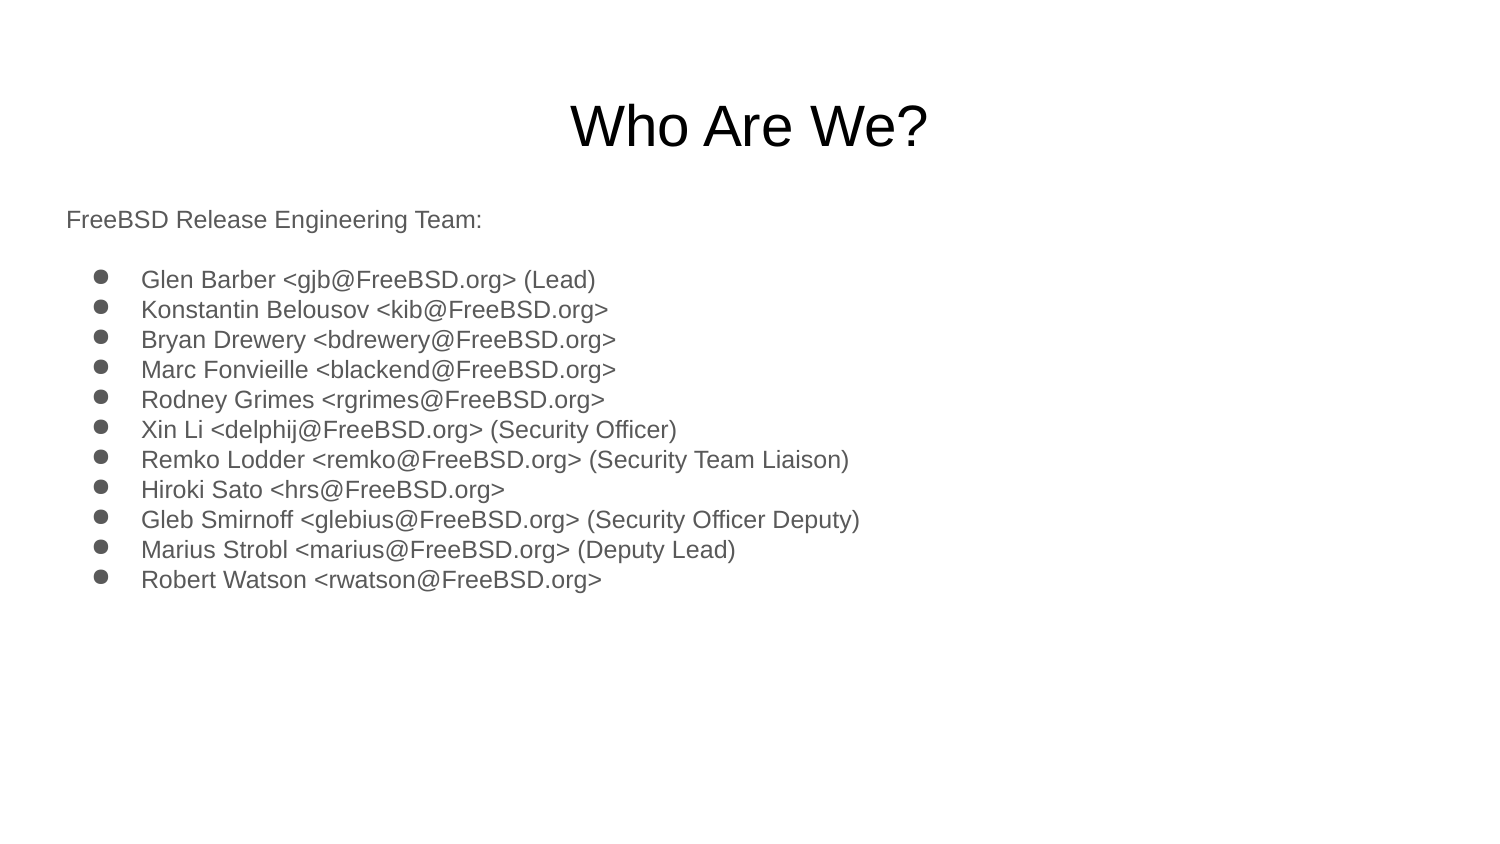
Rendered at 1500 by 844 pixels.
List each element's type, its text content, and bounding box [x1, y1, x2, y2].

list FreeBSD Release Engineering Team: Glen Barber <gjb@FreeBSD.org> (Lead) Konstantin Belousov <kib@FreeBSD.org> Bryan Drewery <bdrewery@FreeBSD.org> Marc Fonvieille <blackend@FreeBSD.org> Rodney Grimes <rgrimes@FreeBSD.org> Xin Li <delphij@FreeBSD.org> (Security Officer) Remko Lodder <remko@FreeBSD.org> (Security Team Liaison) Hiroki Sato <hrs@FreeBSD.org> Gleb Smirnoff <glebius@FreeBSD.org> (Security Officer Deputy) Marius Strobl <marius@FreeBSD.org> (Deputy Lead) Robert Watson <rwatson@FreeBSD.org> [51, 189, 1449, 750]
title Who Are We? [51, 72, 1449, 167]
